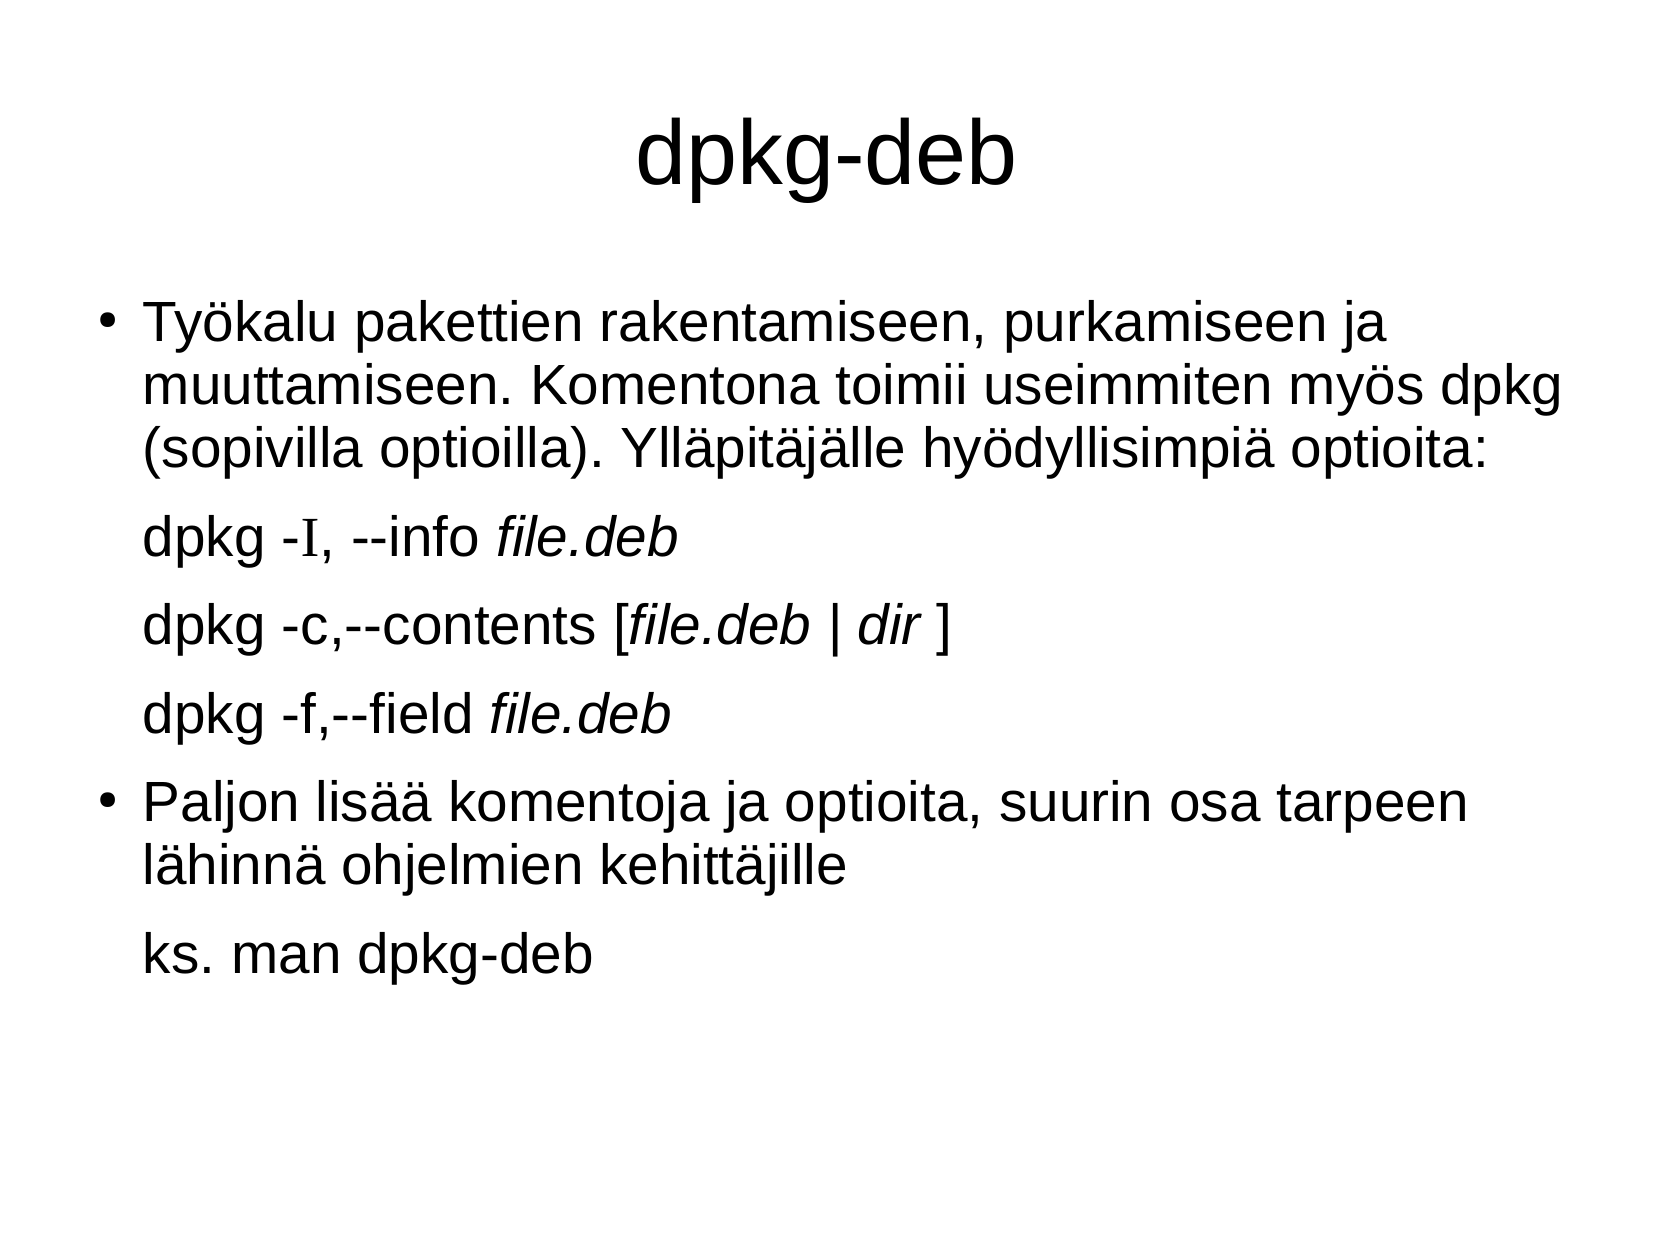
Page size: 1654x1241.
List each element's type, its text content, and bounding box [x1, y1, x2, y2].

title dpkg-deb [82, 49, 1571, 257]
list Työkalu pakettien rakentamiseen, purkamiseen ja muuttamiseen. Komentona toimii useimmiten myös dpkg (sopivilla optioilla). Ylläpitäjälle hyödyllisimpiä optioita: dpkg -I, --info file.deb dpkg -c,--contents [file.deb | dir ] dpkg -f,--field file.deb Paljon lisää komentoja ja optioita, suurin osa tarpeen lähinnä ohjelmien kehittäjille ks. man dpkg-deb [82, 290, 1571, 1010]
